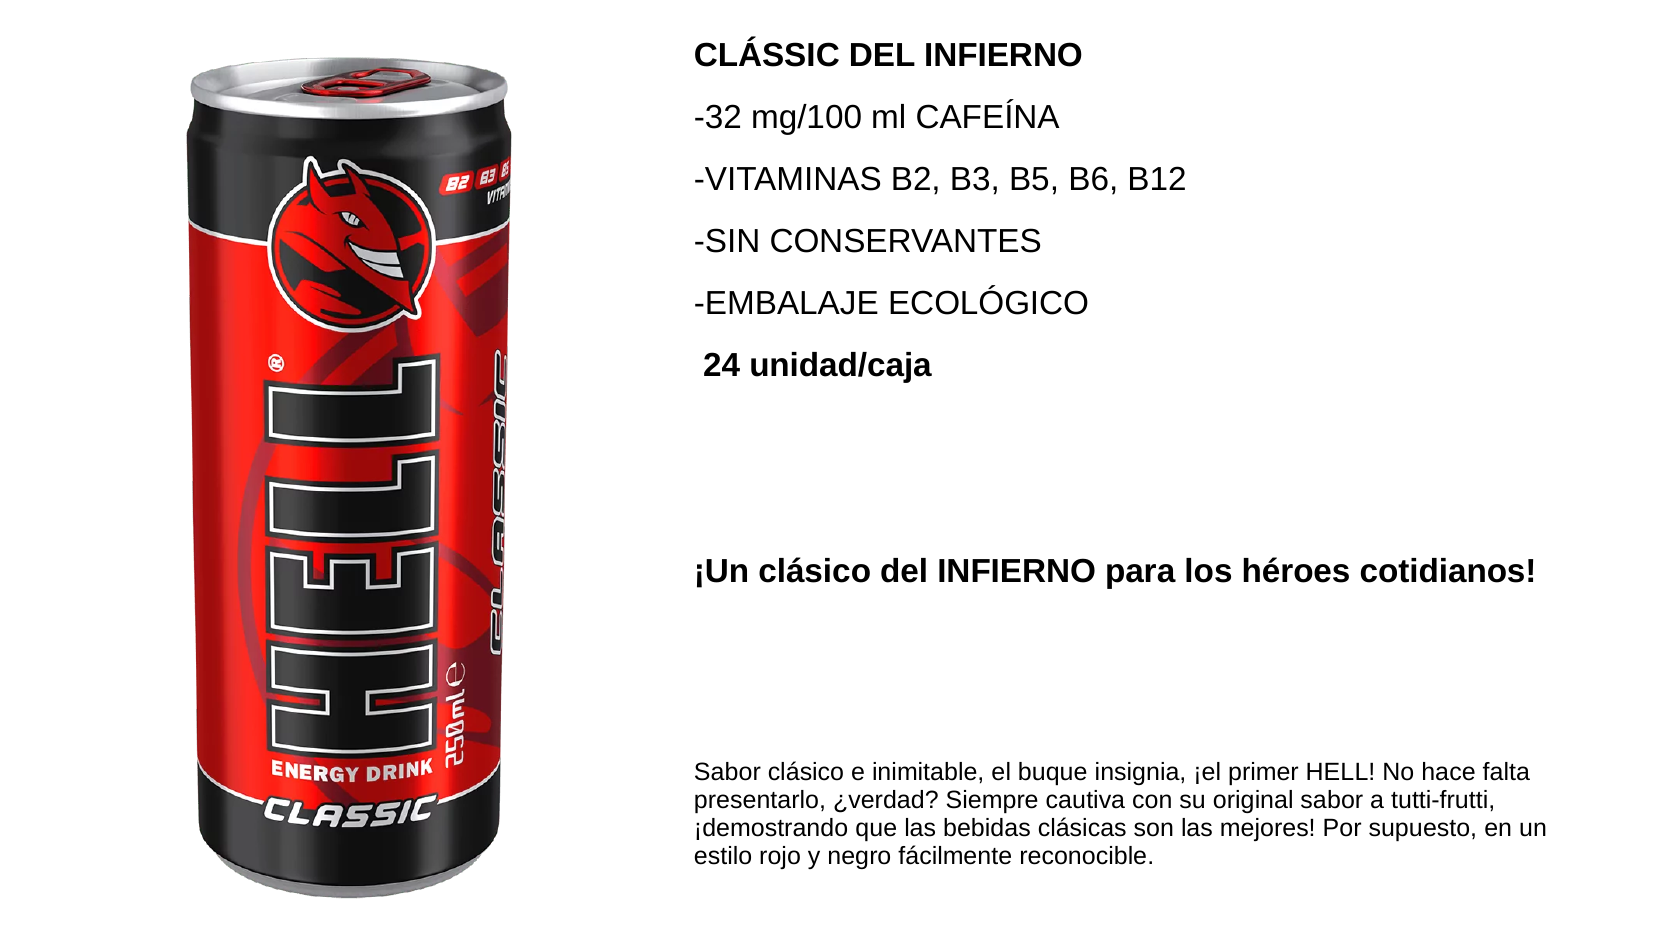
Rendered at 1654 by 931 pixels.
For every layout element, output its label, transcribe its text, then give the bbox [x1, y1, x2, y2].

text_box CLÁSSIC DEL INFIERNO -32 mg/100 ml CAFEÍNA -VITAMINAS B2, B3, B5, B6, B12 -SIN CONSERVANTES -EMBALAJE ECOLÓGICO 24 unidad/caja ¡Un clásico del INFIERNO para los héroes cotidianos! Sabor clásico e inimitable, el buque insignia, ¡el primer HELL! No hace falta presentarlo, ¿verdad? Siempre cautiva con su original sabor a tutti-frutti, ¡demostrando que las bebidas clásicas son las mejores! Por supuesto, en un estilo rojo y negro fácilmente reconocible. [679, 29, 1625, 926]
picture [106, 0, 591, 931]
